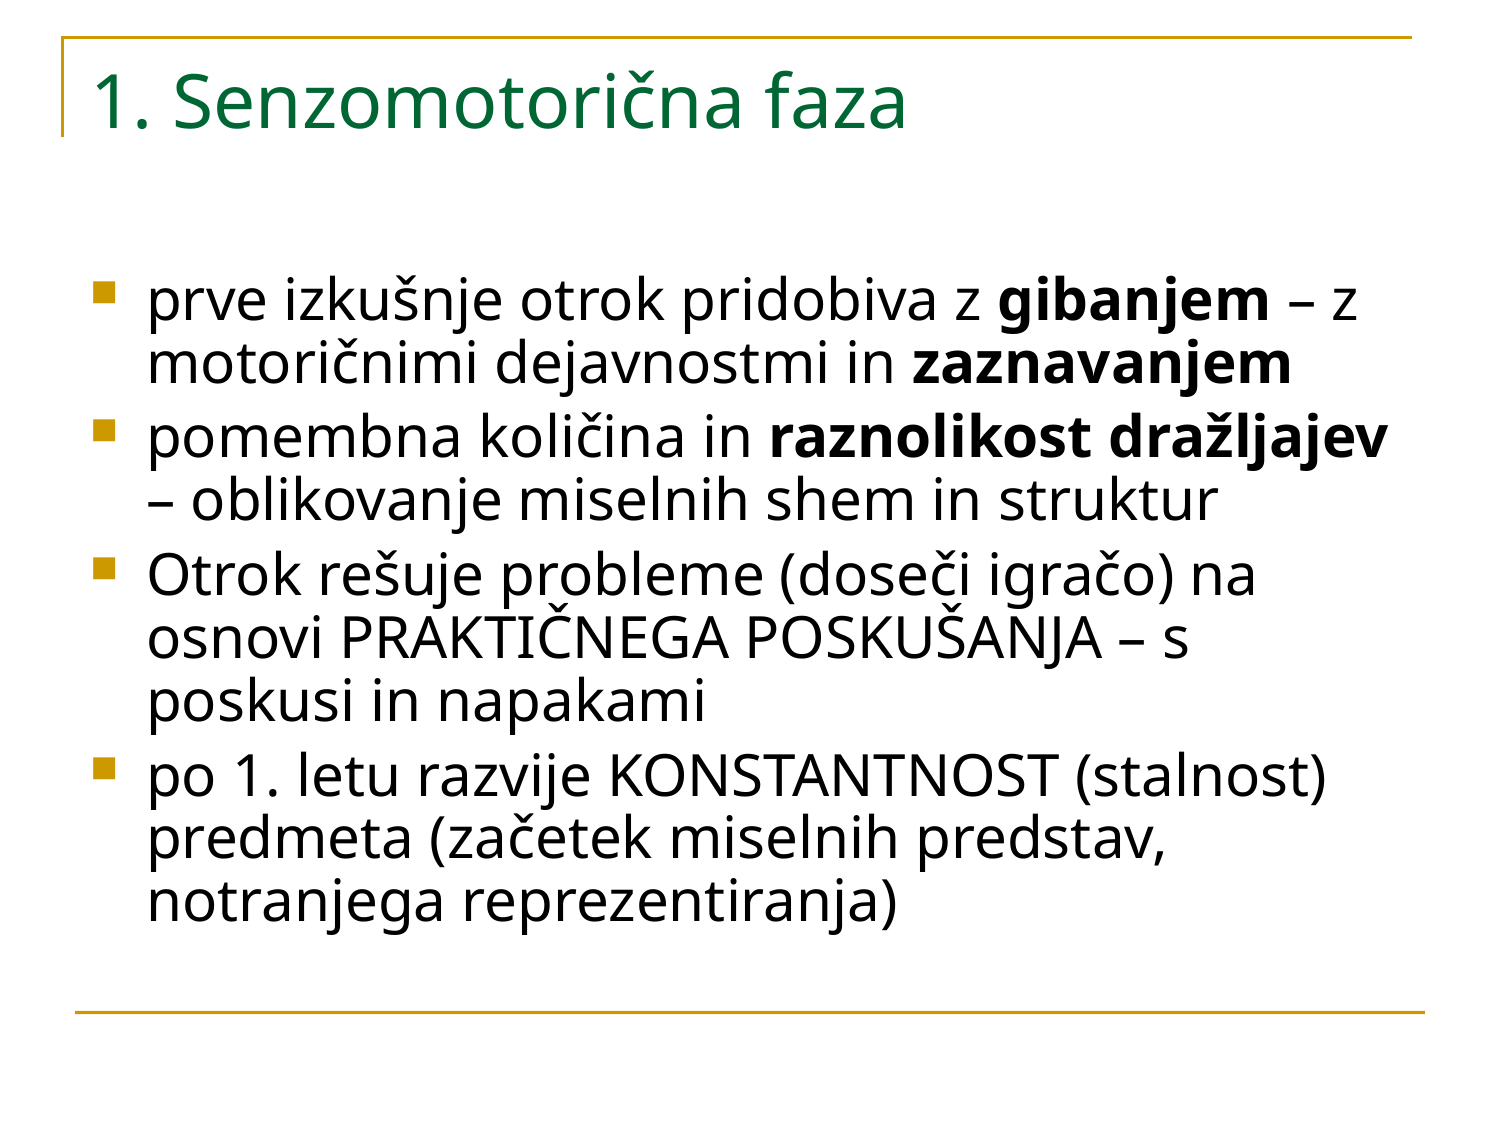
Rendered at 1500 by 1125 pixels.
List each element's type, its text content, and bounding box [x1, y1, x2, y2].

list prve izkušnje otrok pridobiva z gibanjem – z motoričnimi dejavnostmi in zaznavanjem pomembna količina in raznolikost dražljajev – oblikovanje miselnih shem in struktur Otrok rešuje probleme (doseči igračo) na osnovi PRAKTIČNEGA POSKUŠANJA – s poskusi in napakami po 1. letu razvije KONSTANTNOST (stalnost) predmeta (začetek miselnih predstav, notranjega reprezentiranja) [75, 262, 1425, 1006]
title 1. Senzomotorična faza [75, 45, 1425, 233]
